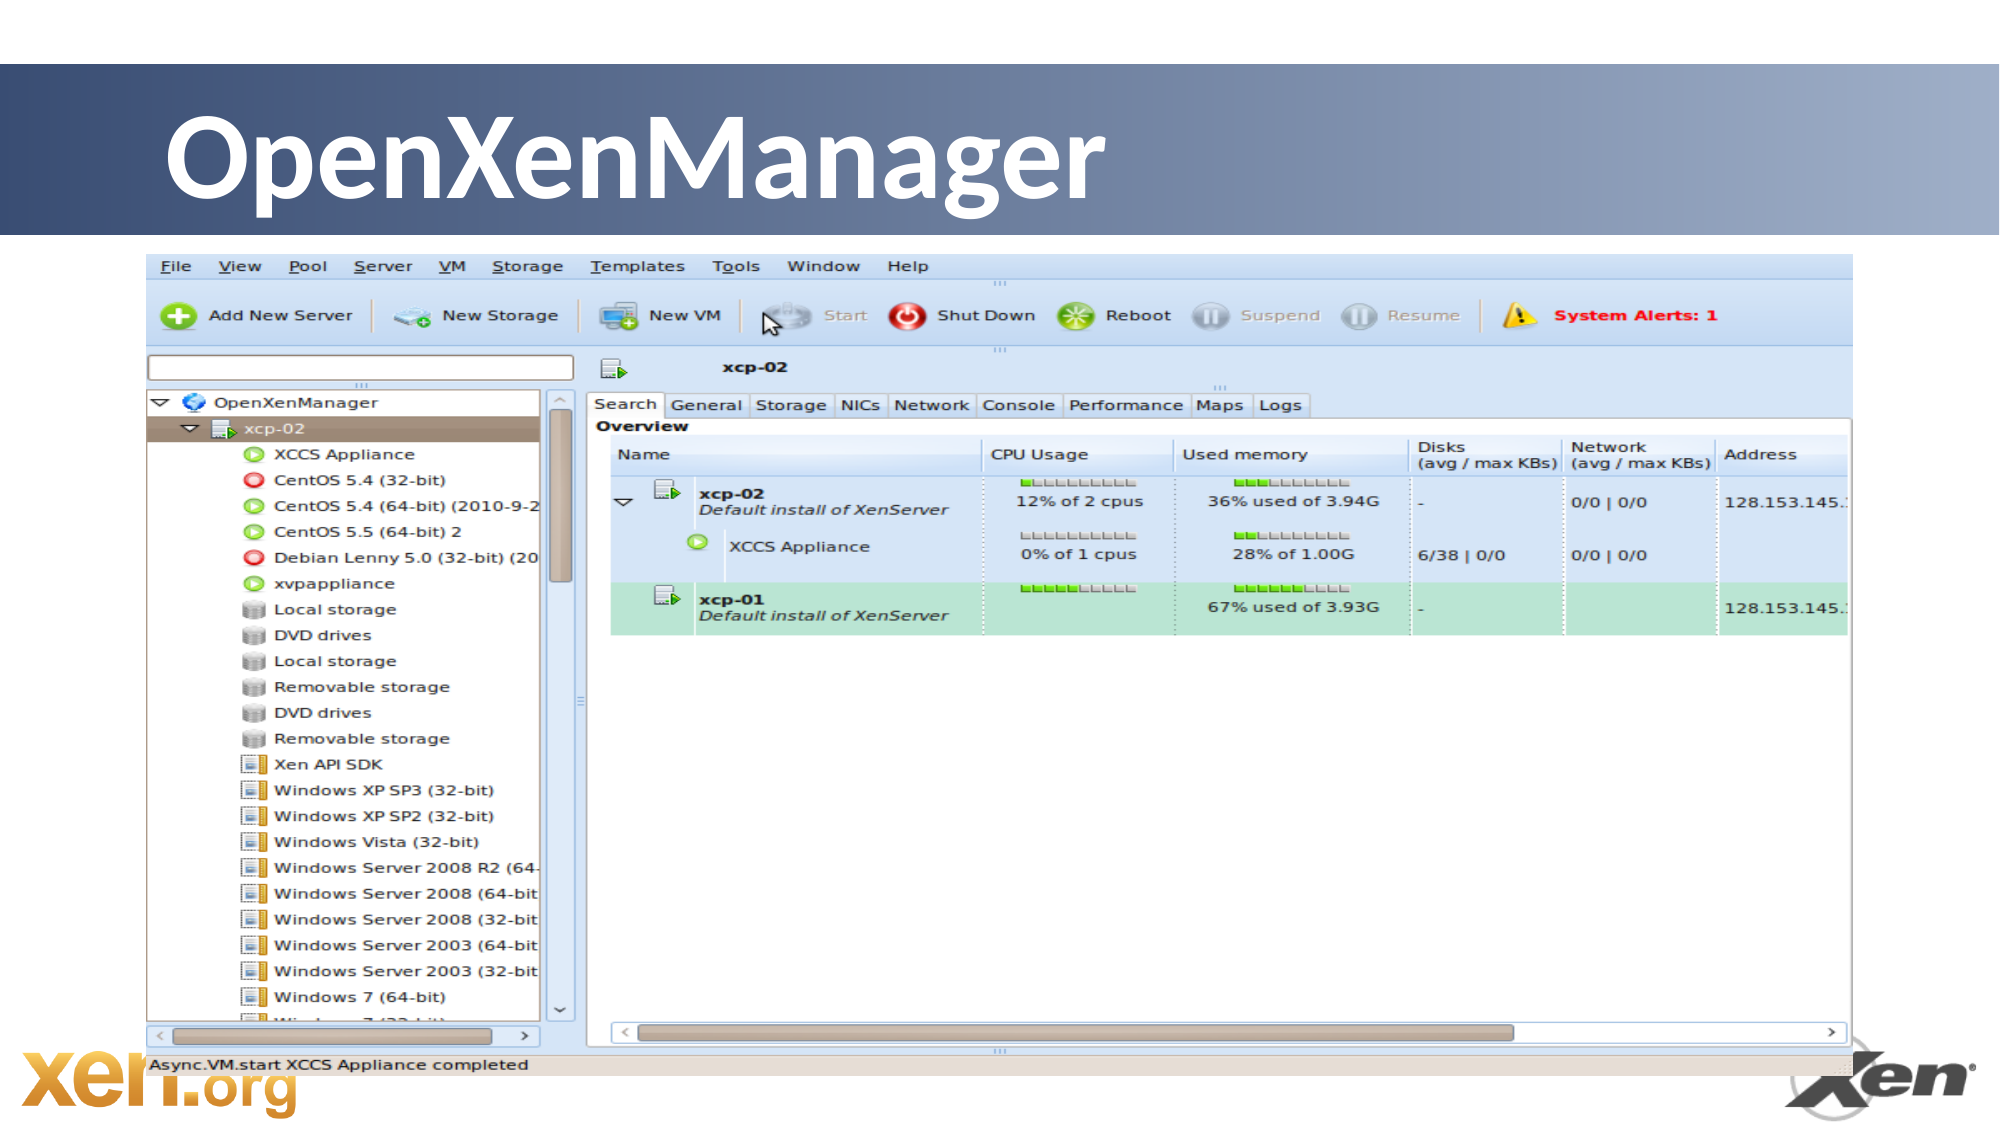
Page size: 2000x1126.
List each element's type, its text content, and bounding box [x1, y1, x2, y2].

picture [19, 254, 1853, 1123]
title OpenXenManager [150, 54, 1850, 243]
table_cell Dom0 OS: CentOS, Debian, Fedora, NetBSD, OpenSuse, RHEL 5.x, Solaris 11, … [1779, 1030, 1989, 1126]
